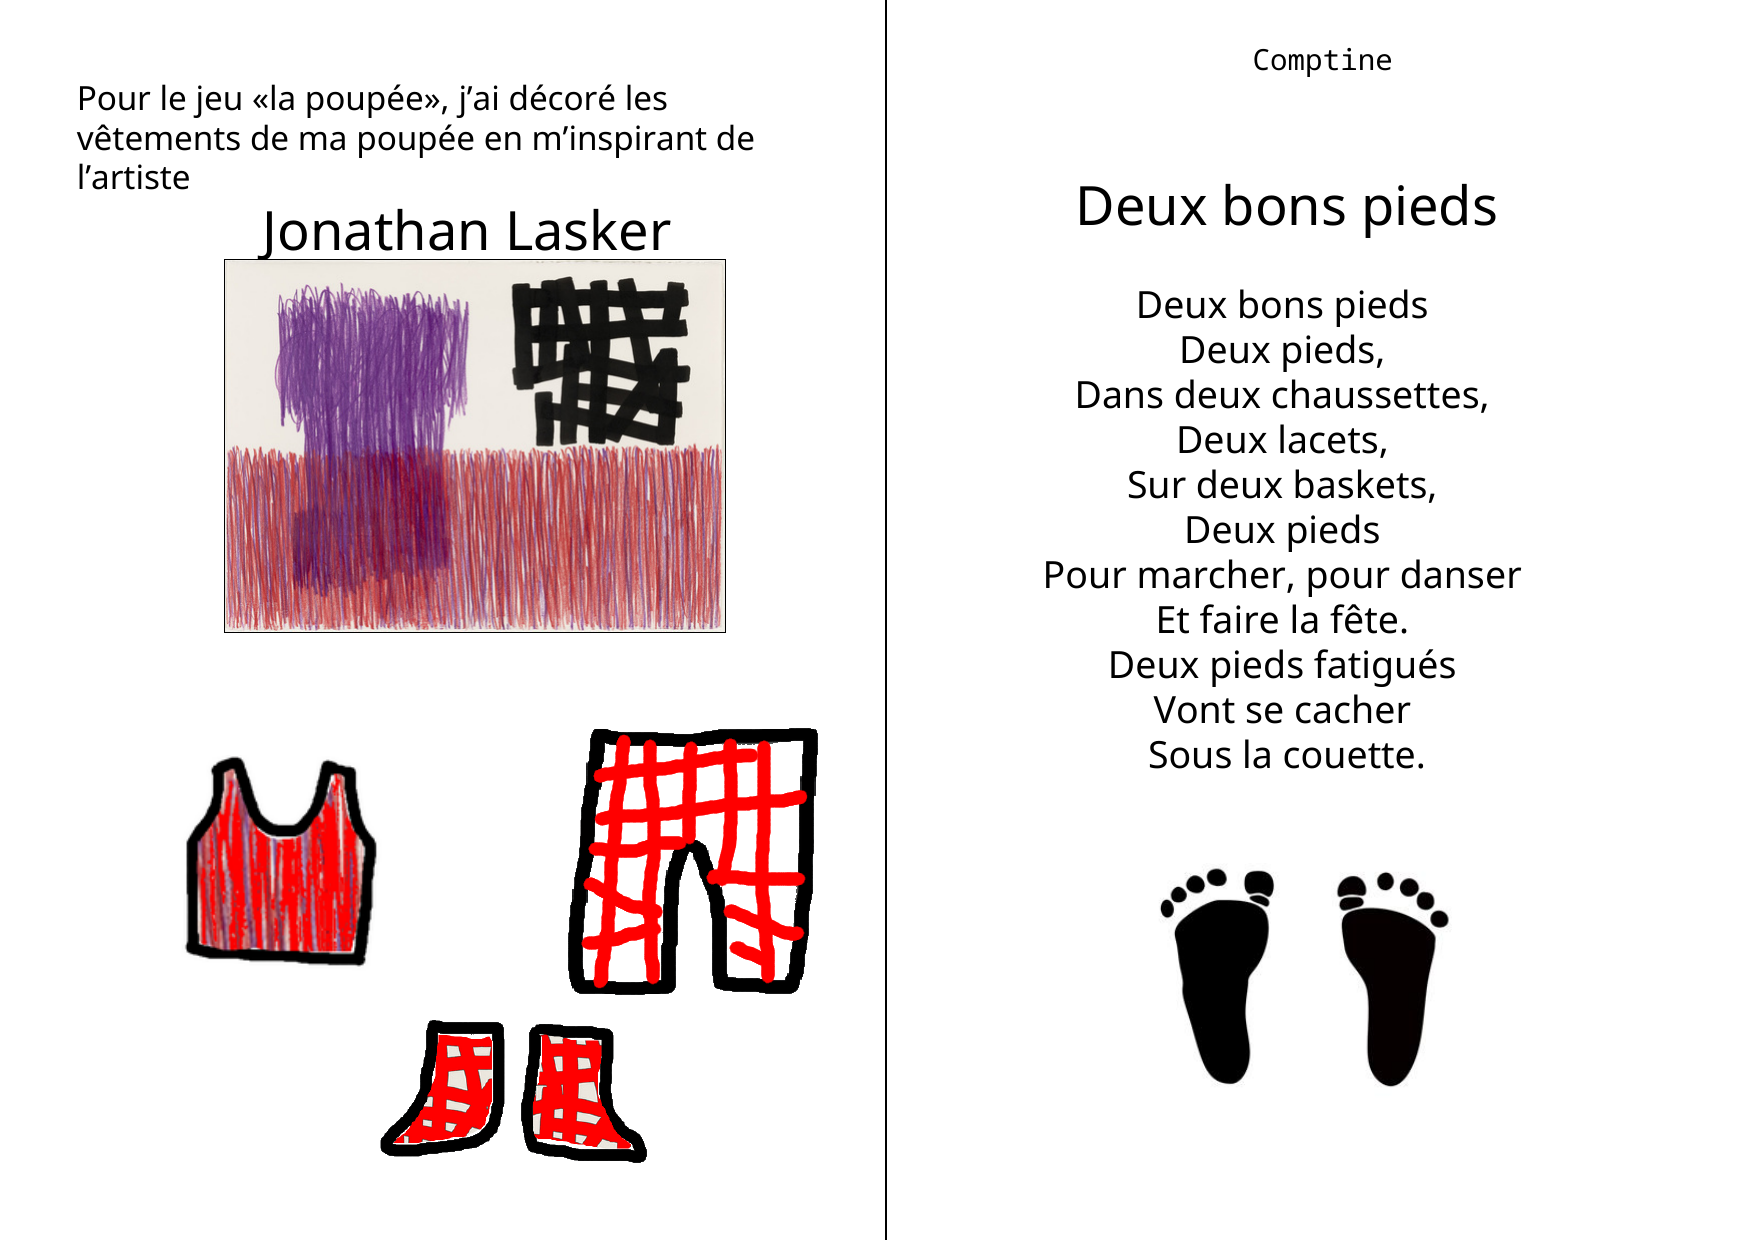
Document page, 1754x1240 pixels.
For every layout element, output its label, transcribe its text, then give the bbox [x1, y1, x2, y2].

picture [224, 259, 725, 632]
picture [566, 720, 822, 1003]
picture [377, 1009, 652, 1176]
text_box Comptine [1180, 35, 1465, 83]
picture [1133, 803, 1483, 1153]
text_box Pour le jeu «la poupée», j’ai décoré les vêtements de ma poupée en m’inspirant de l’artiste Jonathan Lasker [70, 70, 851, 1205]
text_box Deux bons pieds Deux bons pieds Deux pieds, Dans deux chaussettes, Deux lacets, Sur deux baskets, Deux pieds Pour marcher, pour danser Et faire la fête. Deux pieds fatigués Vont se cacher Sous la couette. [968, 165, 1607, 934]
picture [165, 755, 400, 978]
